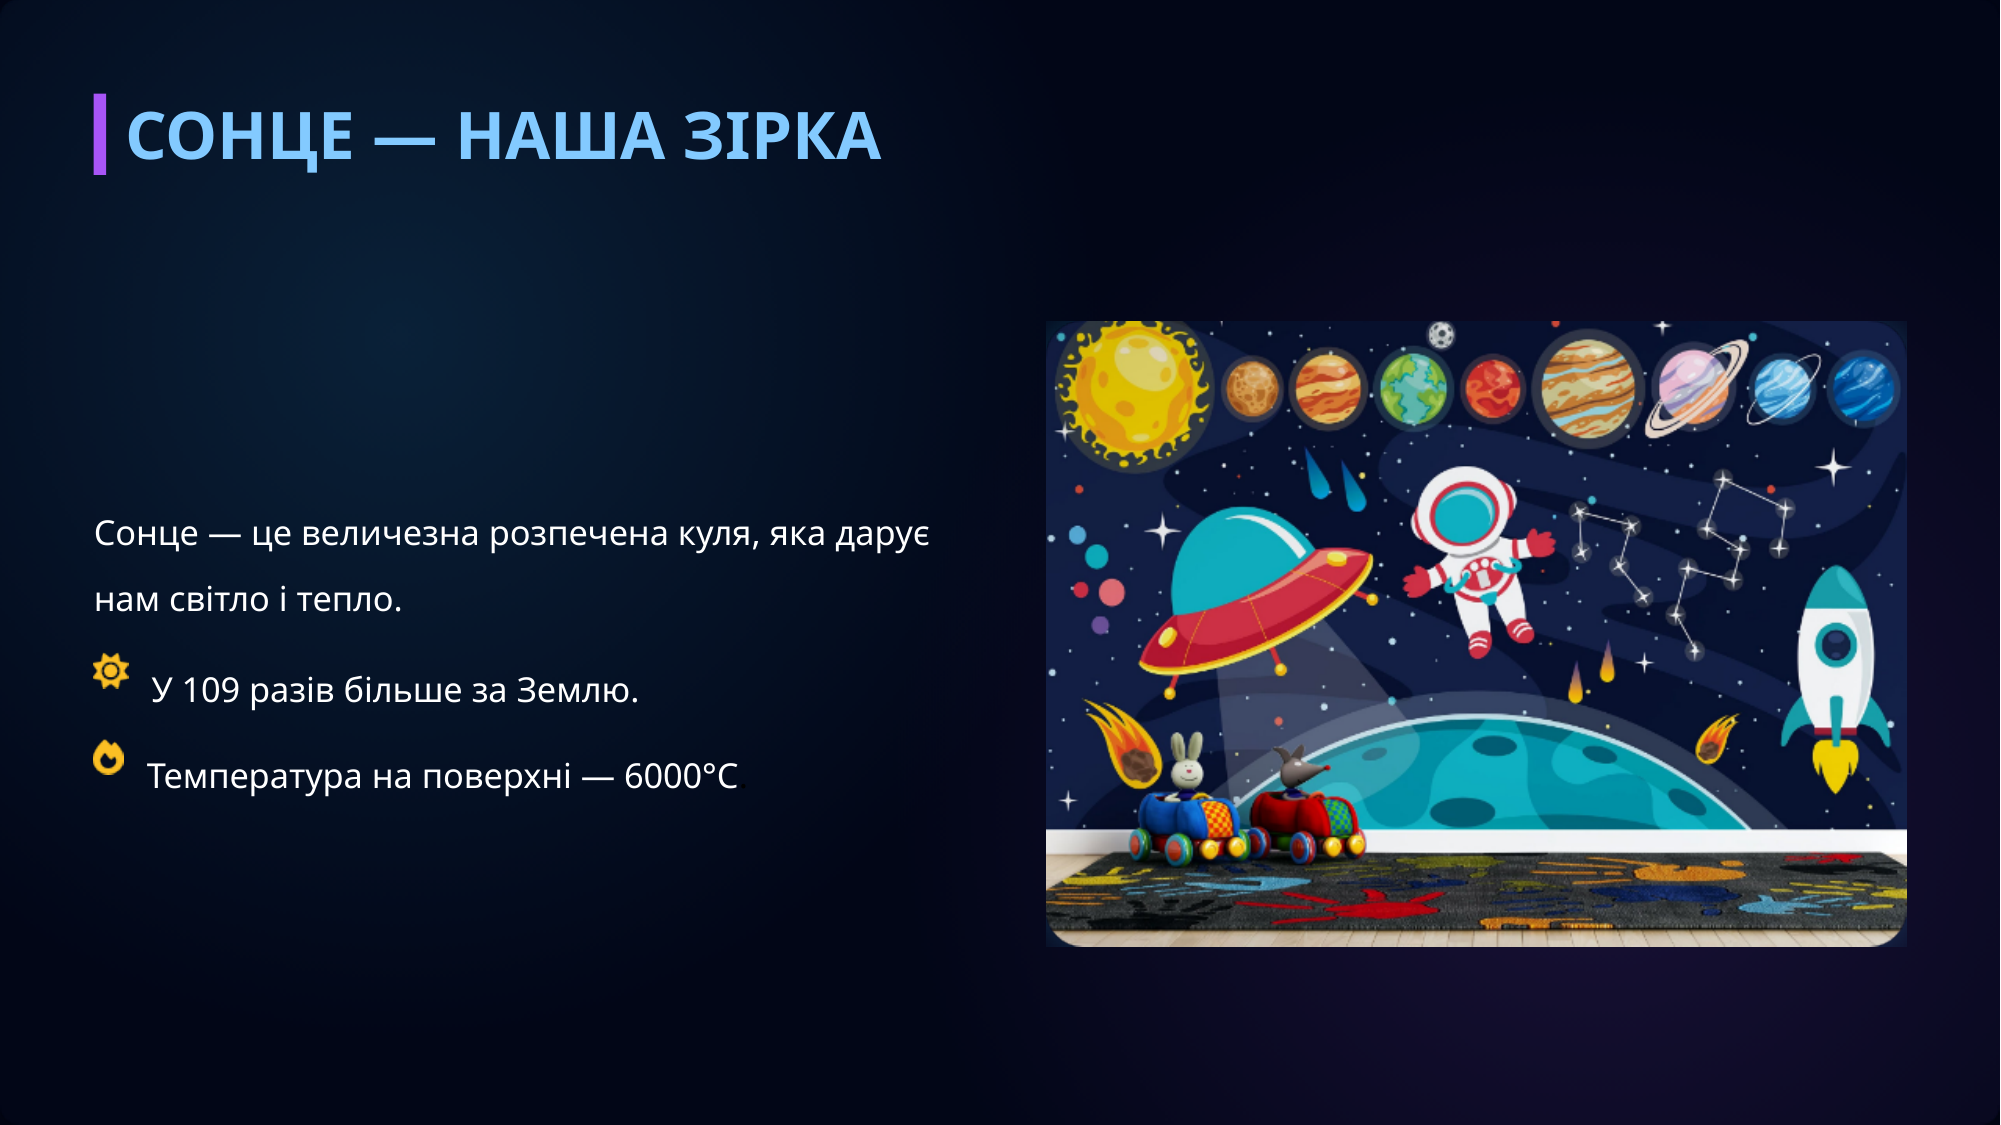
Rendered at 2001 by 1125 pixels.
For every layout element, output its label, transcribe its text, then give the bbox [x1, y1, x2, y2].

text_box [93, 93, 107, 175]
text_box СОНЦЕ — НАША ЗІРКА [125, 93, 1996, 173]
text_box Сонце — це величезна розпечена куля, яка дарує нам світло і тепло. [93, 486, 954, 619]
picture [0, 0, 2000, 1125]
text_box Температура на поверхні — 6000°C. [93, 729, 954, 796]
text_box У 109 разів більше за Землю. [93, 643, 954, 710]
